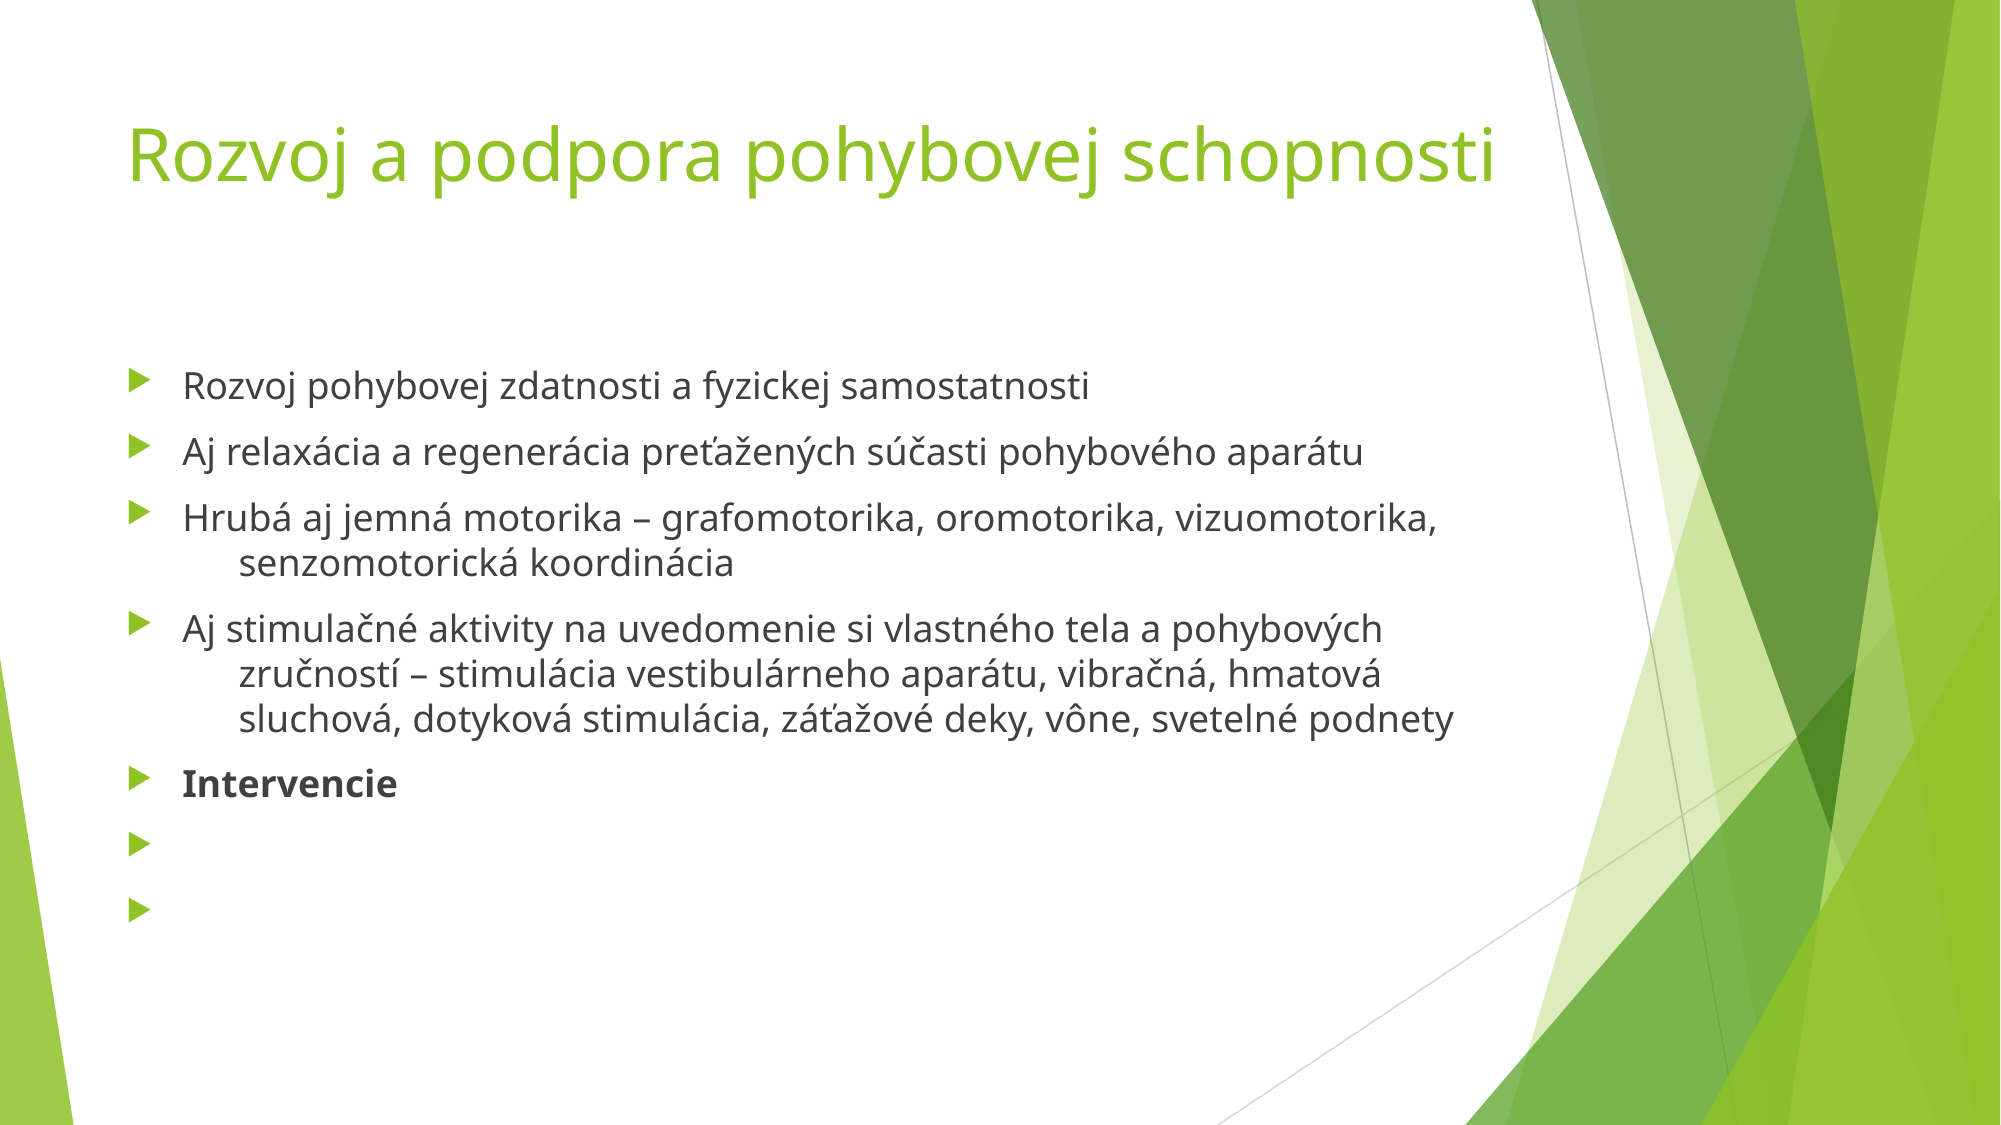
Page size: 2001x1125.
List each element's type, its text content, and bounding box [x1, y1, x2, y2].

title Rozvoj a podpora pohybovej schopnosti [111, 99, 1522, 206]
list Rozvoj pohybovej zdatnosti a fyzickej samostatnosti Aj relaxácia a regenerácia preťažených súčasti pohybového aparátu Hrubá aj jemná motorika – grafomotorika, oromotorika, vizuomotorika, senzomotorická koordinácia Aj stimulačné aktivity na uvedomenie si vlastného tela a pohybových zručností – stimulácia vestibulárneho aparátu, vibračná, hmatová sluchová, dotyková stimulácia, záťažové deky, vône, svetelné podnety Intervencie [111, 354, 1522, 880]
